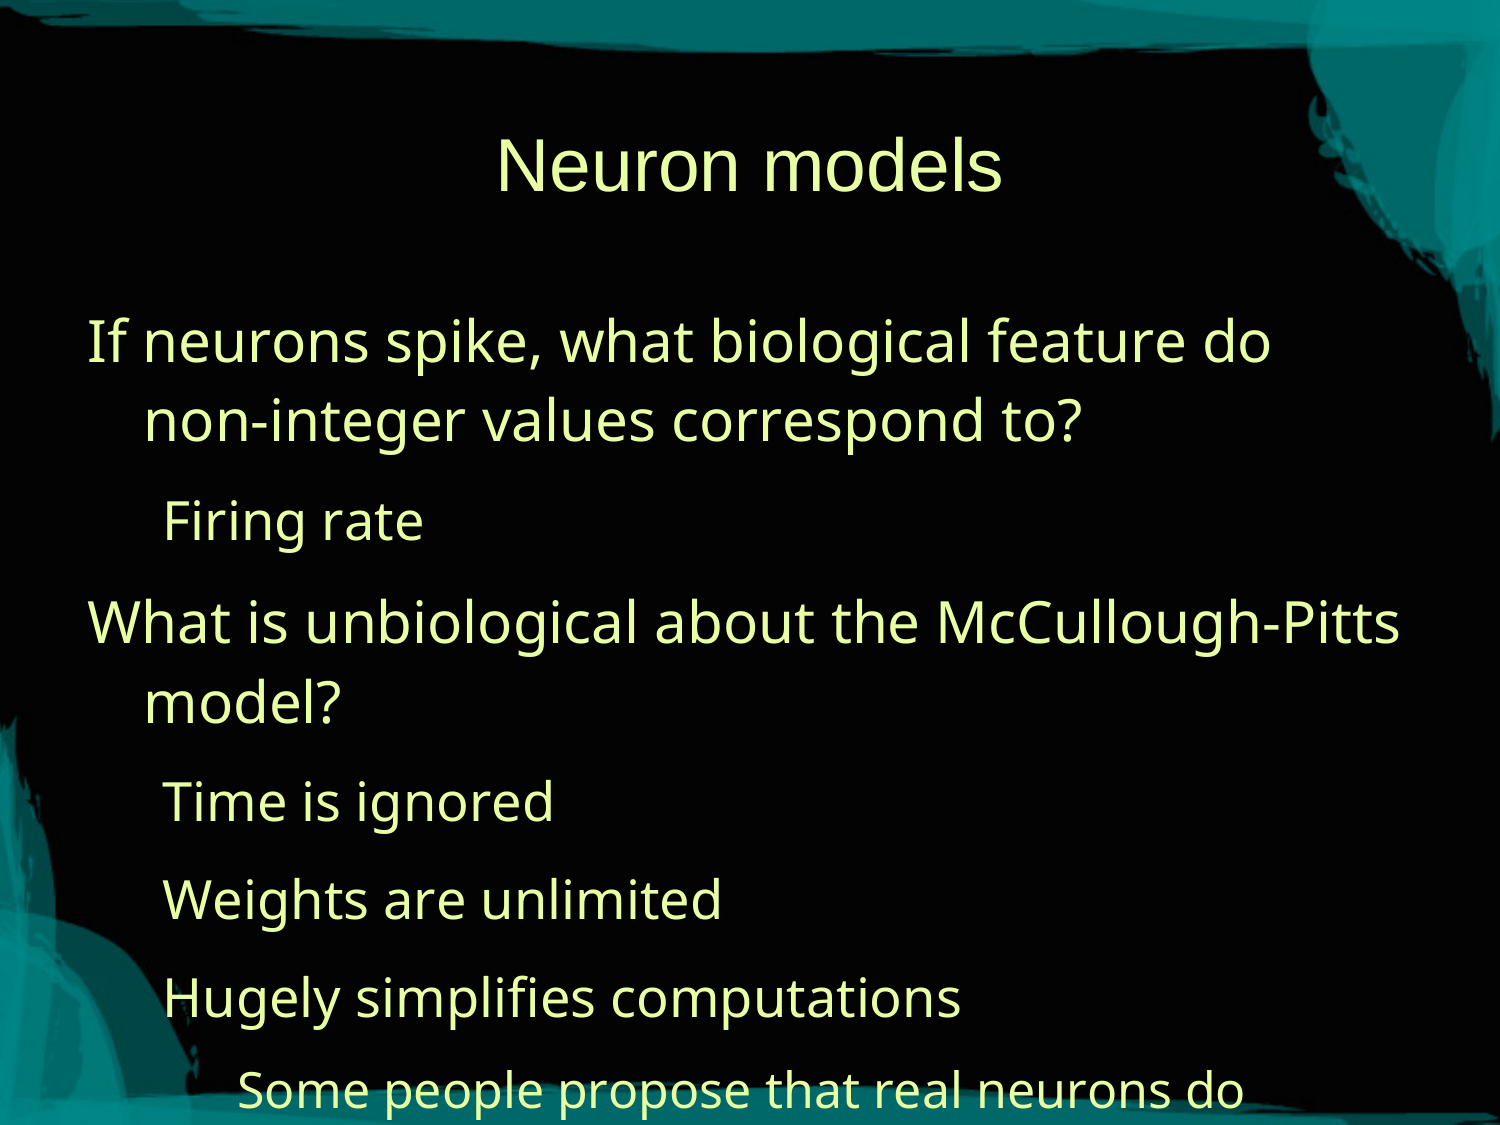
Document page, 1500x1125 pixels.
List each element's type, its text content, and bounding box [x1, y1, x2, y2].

list If neurons spike, what biological feature do non-integer values correspond to? Firing rate What is unbiological about the McCullough-Pitts model? Time is ignored Weights are unlimited Hugely simplifies computations Some people propose that real neurons do complicated quantum-mechanical things [87, 299, 1413, 1082]
picture [0, 0, 1500, 1125]
title Neuron models [87, 76, 1413, 256]
